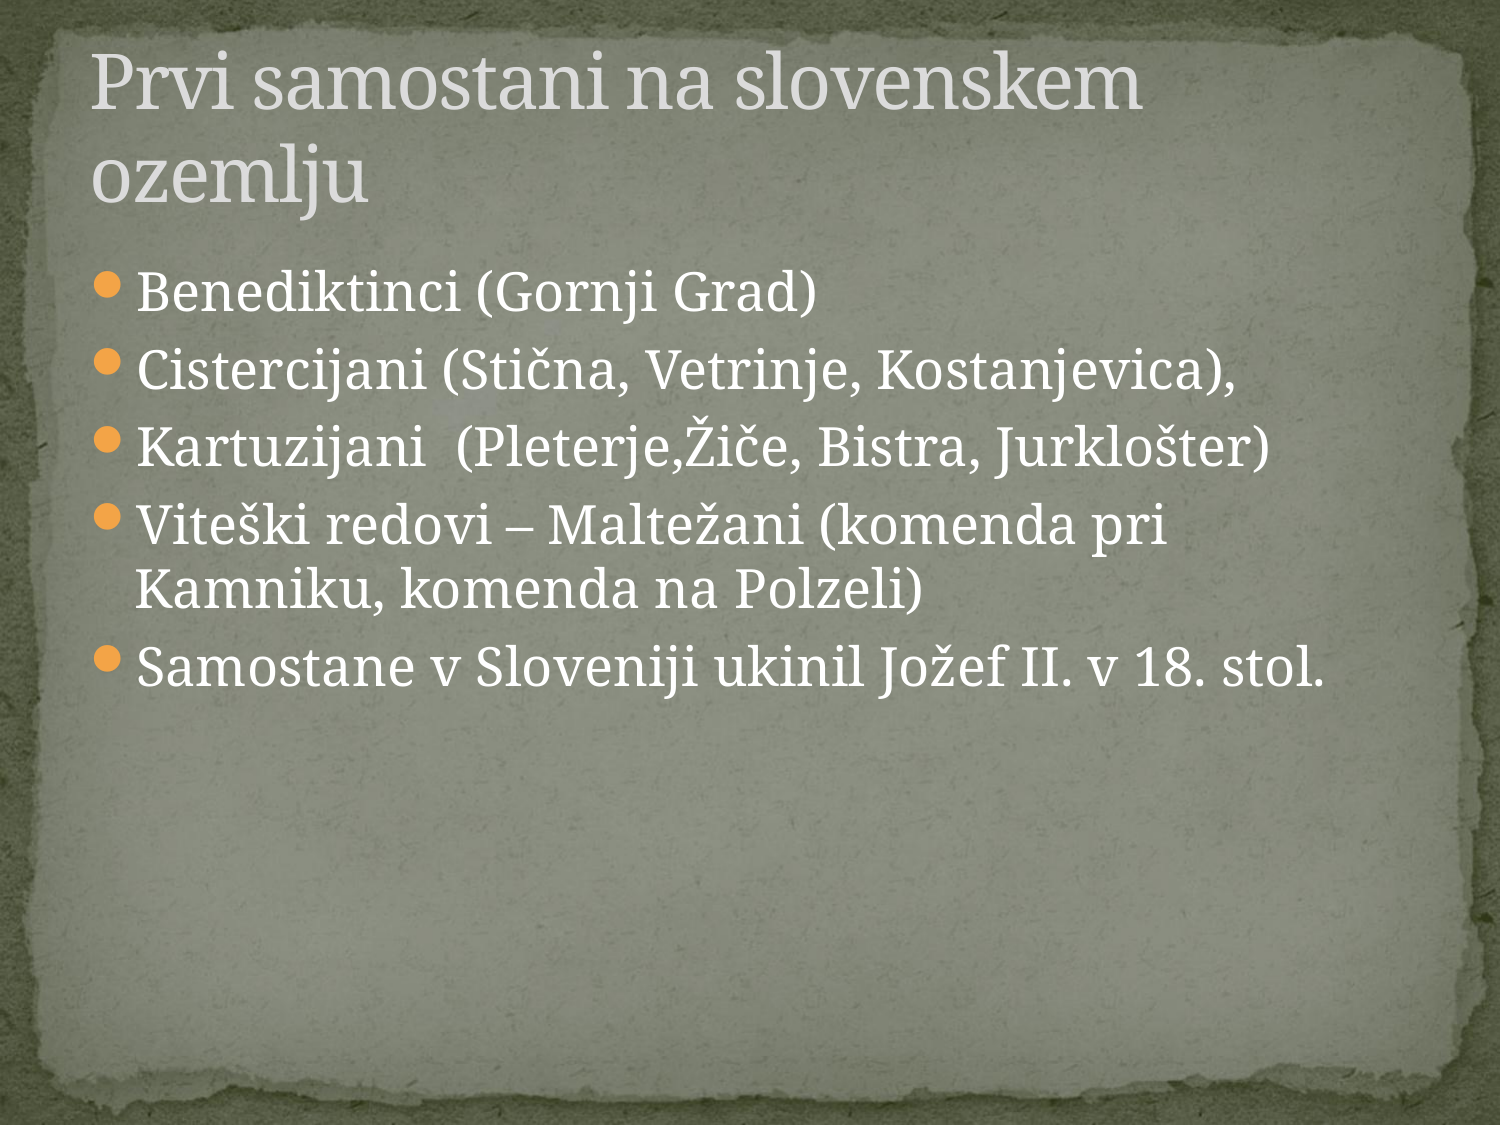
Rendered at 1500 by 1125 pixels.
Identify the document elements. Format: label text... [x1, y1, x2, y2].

list Benediktinci (Gornji Grad) Cistercijani (Stična, Vetrinje, Kostanjevica), Kartuzijani (Pleterje,Žiče, Bistra, Jurklošter) Viteški redovi – Maltežani (komenda pri Kamniku, komenda na Polzeli) Samostane v Sloveniji ukinil Jožef II. v 18. stol. [75, 249, 1425, 1000]
picture [0, 0, 1500, 1125]
title Prvi samostani na slovenskem ozemlju [75, 24, 1425, 225]
